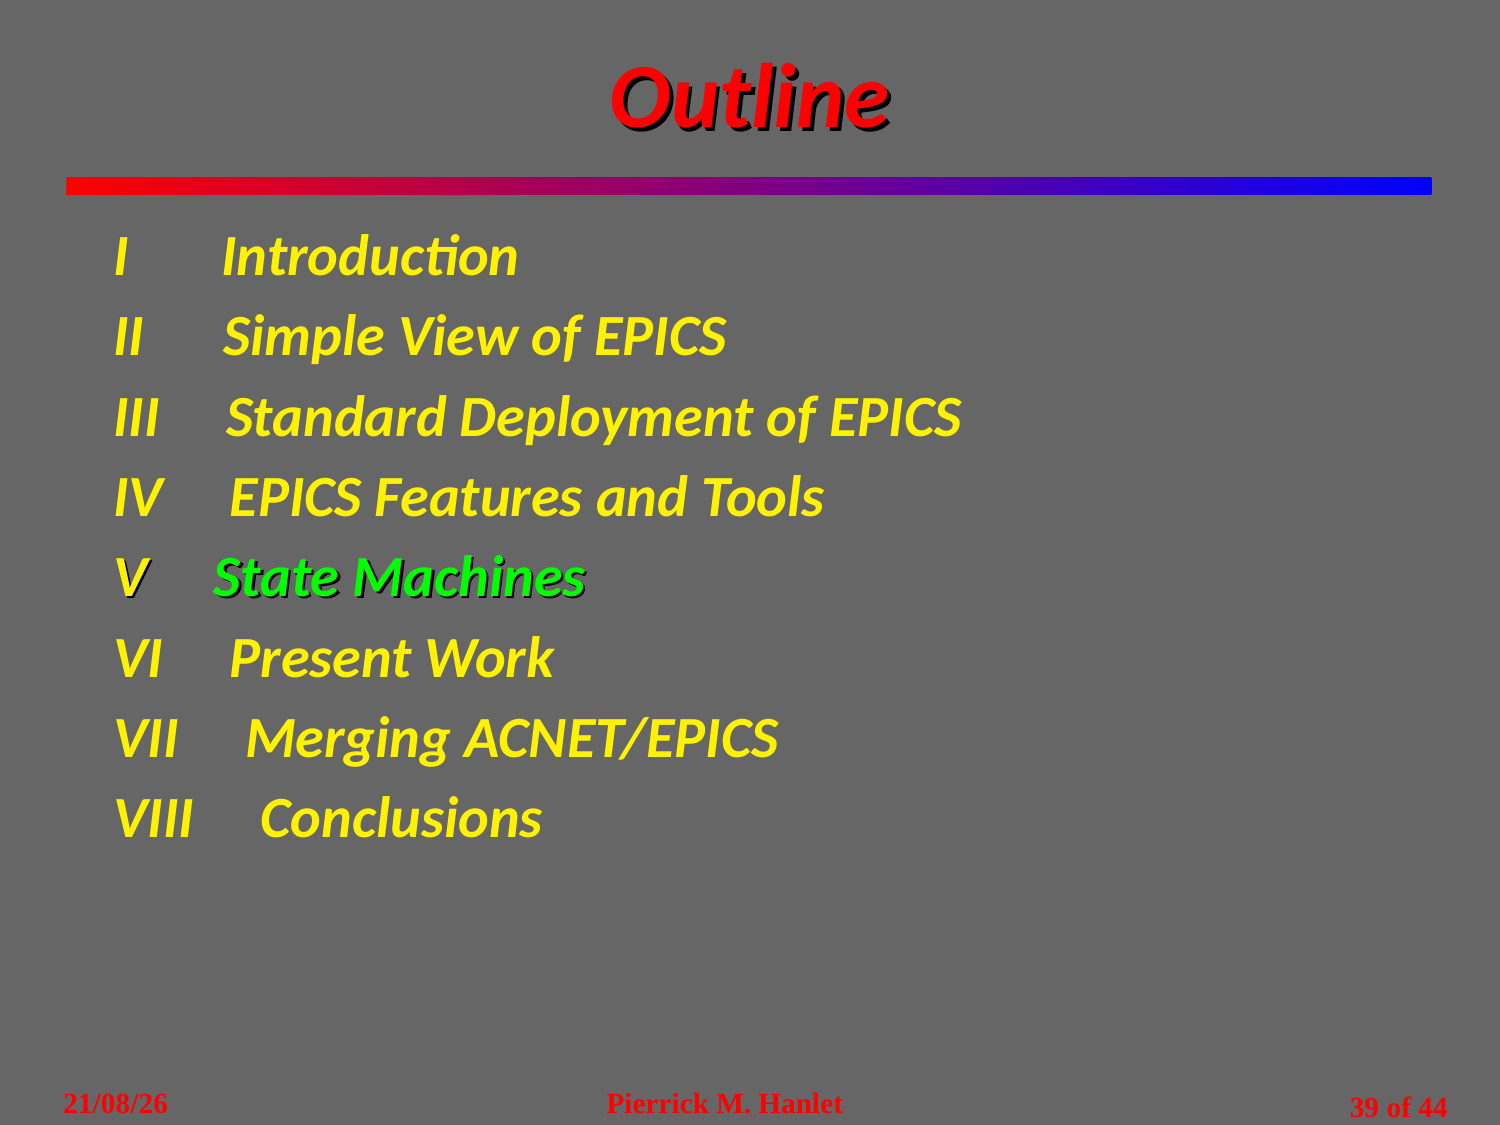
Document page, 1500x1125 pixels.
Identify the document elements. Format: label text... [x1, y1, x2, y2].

title Outline [15, 16, 1486, 172]
list Introduction Simple View of EPICS Standard Deployment of EPICS EPICS Features and Tools State Machines Present Work Merging ACNET/EPICS Conclusions [68, 209, 1442, 1044]
